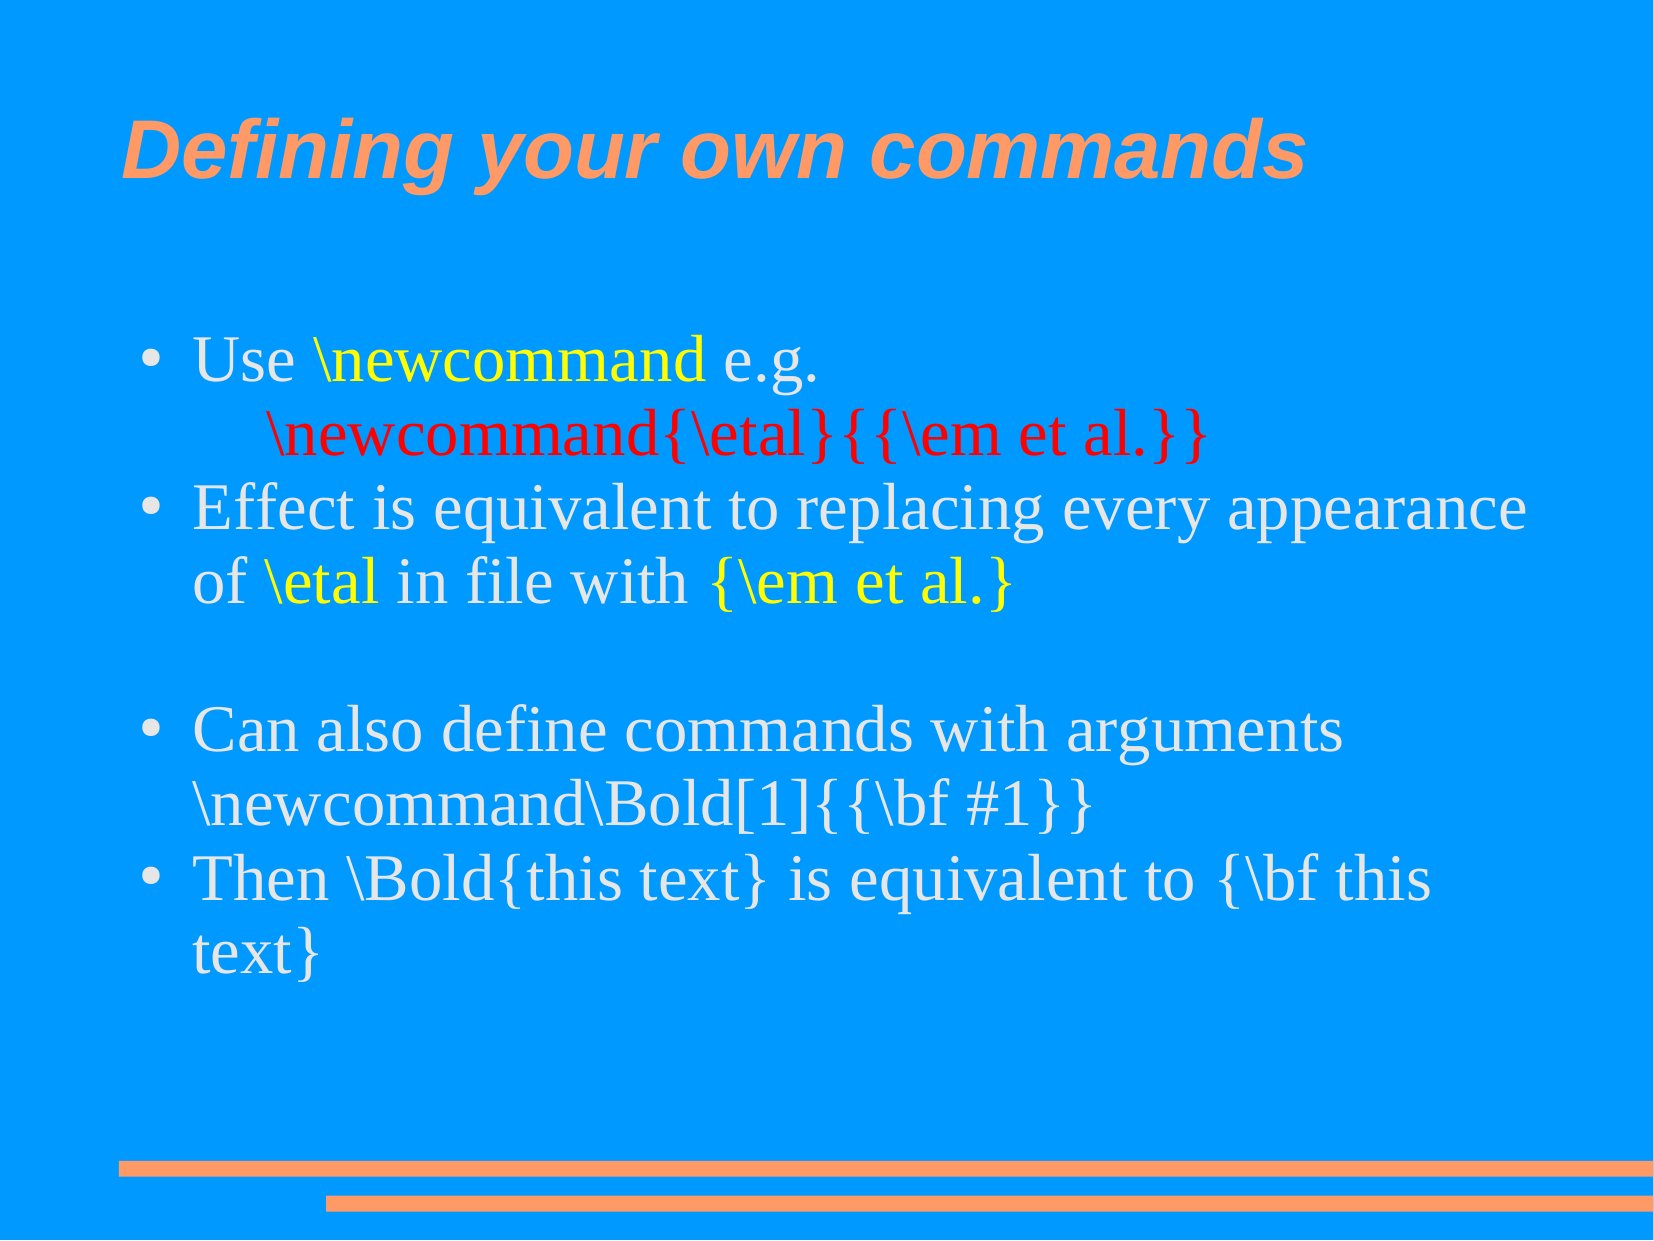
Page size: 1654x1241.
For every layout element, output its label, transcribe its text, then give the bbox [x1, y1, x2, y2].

list Use \newcommand e.g. \newcommand{\etal}{{\em et al.}} Effect is equivalent to replacing every appearance of \etal in file with {\em et al.} Can also define commands with arguments \newcommand\Bold[1]{{\bf #1}} Then \Bold{this text} is equivalent to {\bf this text} [121, 322, 1561, 1132]
title Defining your own commands [121, 46, 1534, 254]
